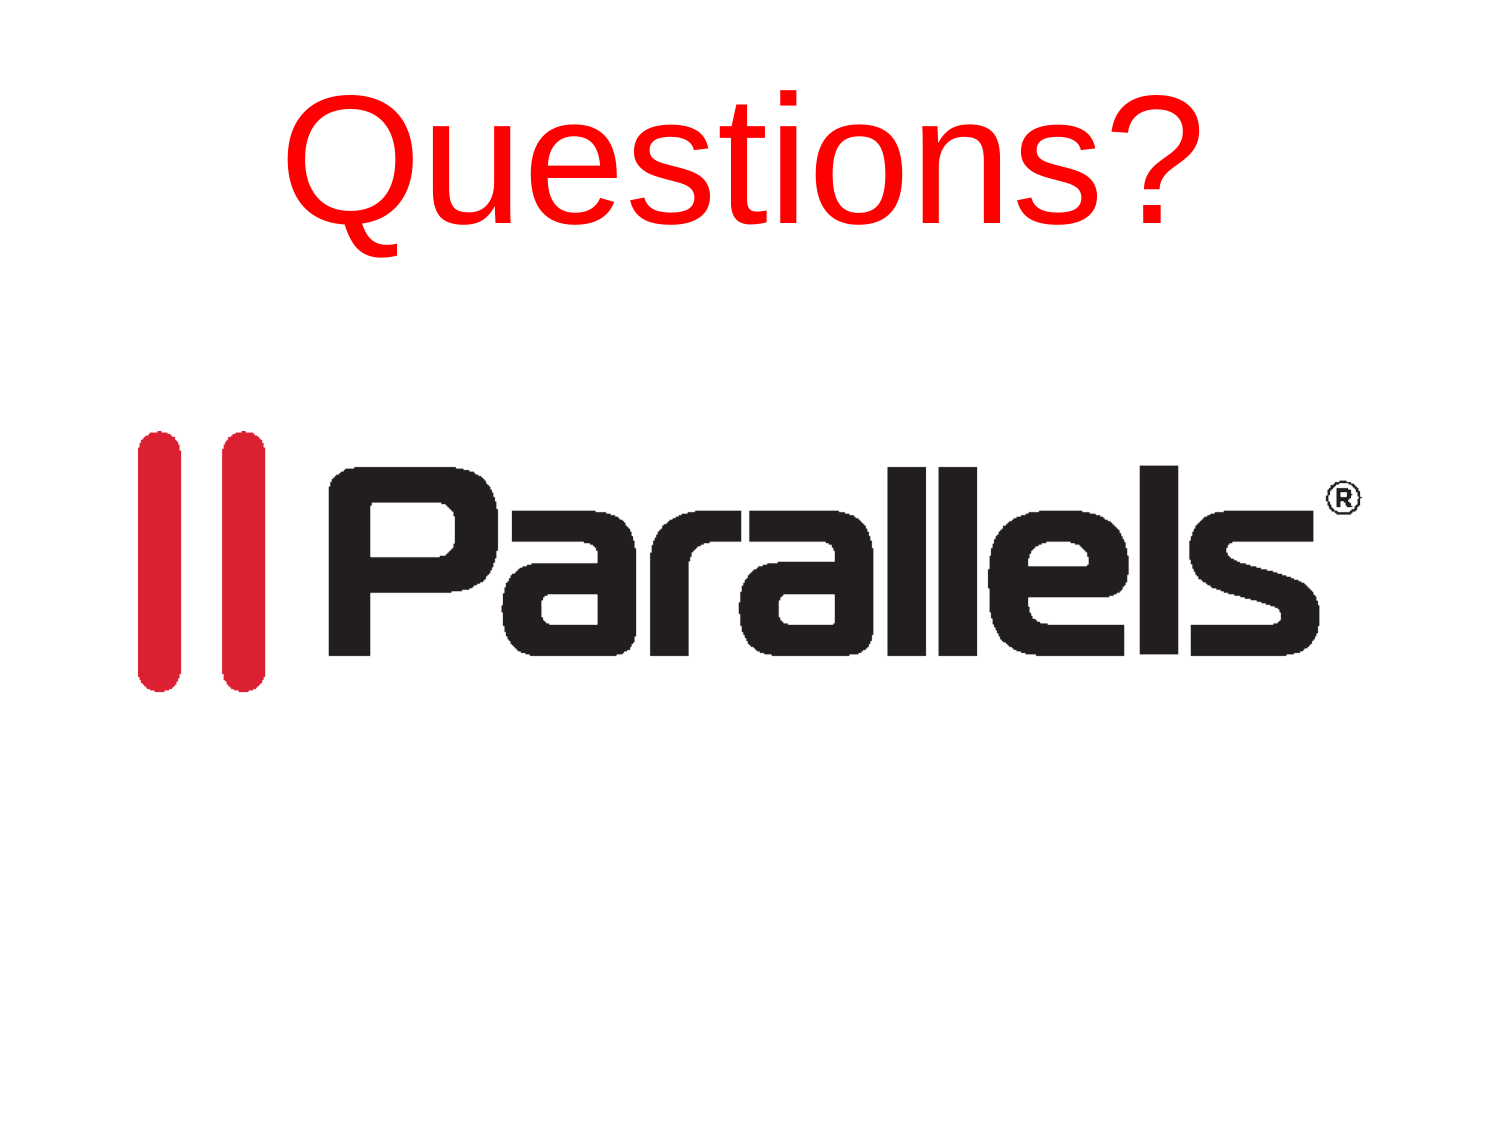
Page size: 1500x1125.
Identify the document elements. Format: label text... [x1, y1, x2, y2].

subtitle Questions? [278, 50, 1208, 256]
picture [138, 431, 1362, 694]
